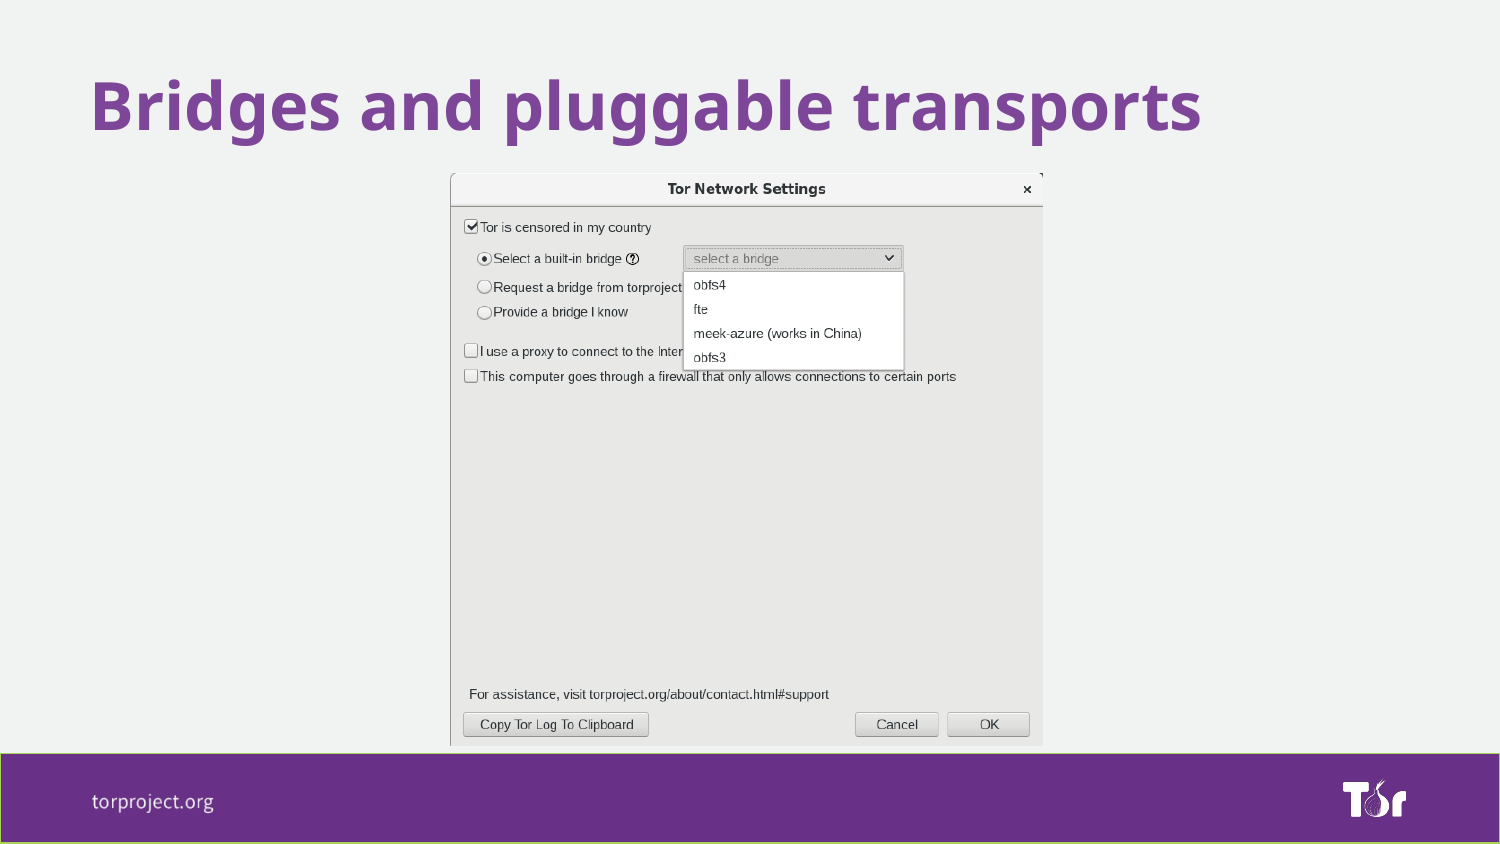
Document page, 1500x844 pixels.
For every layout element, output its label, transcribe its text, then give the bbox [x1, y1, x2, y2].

picture [1343, 778, 1406, 817]
picture [450, 173, 1043, 746]
text_box Bridges and pluggable transports [75, 33, 1425, 174]
picture [75, 780, 604, 821]
